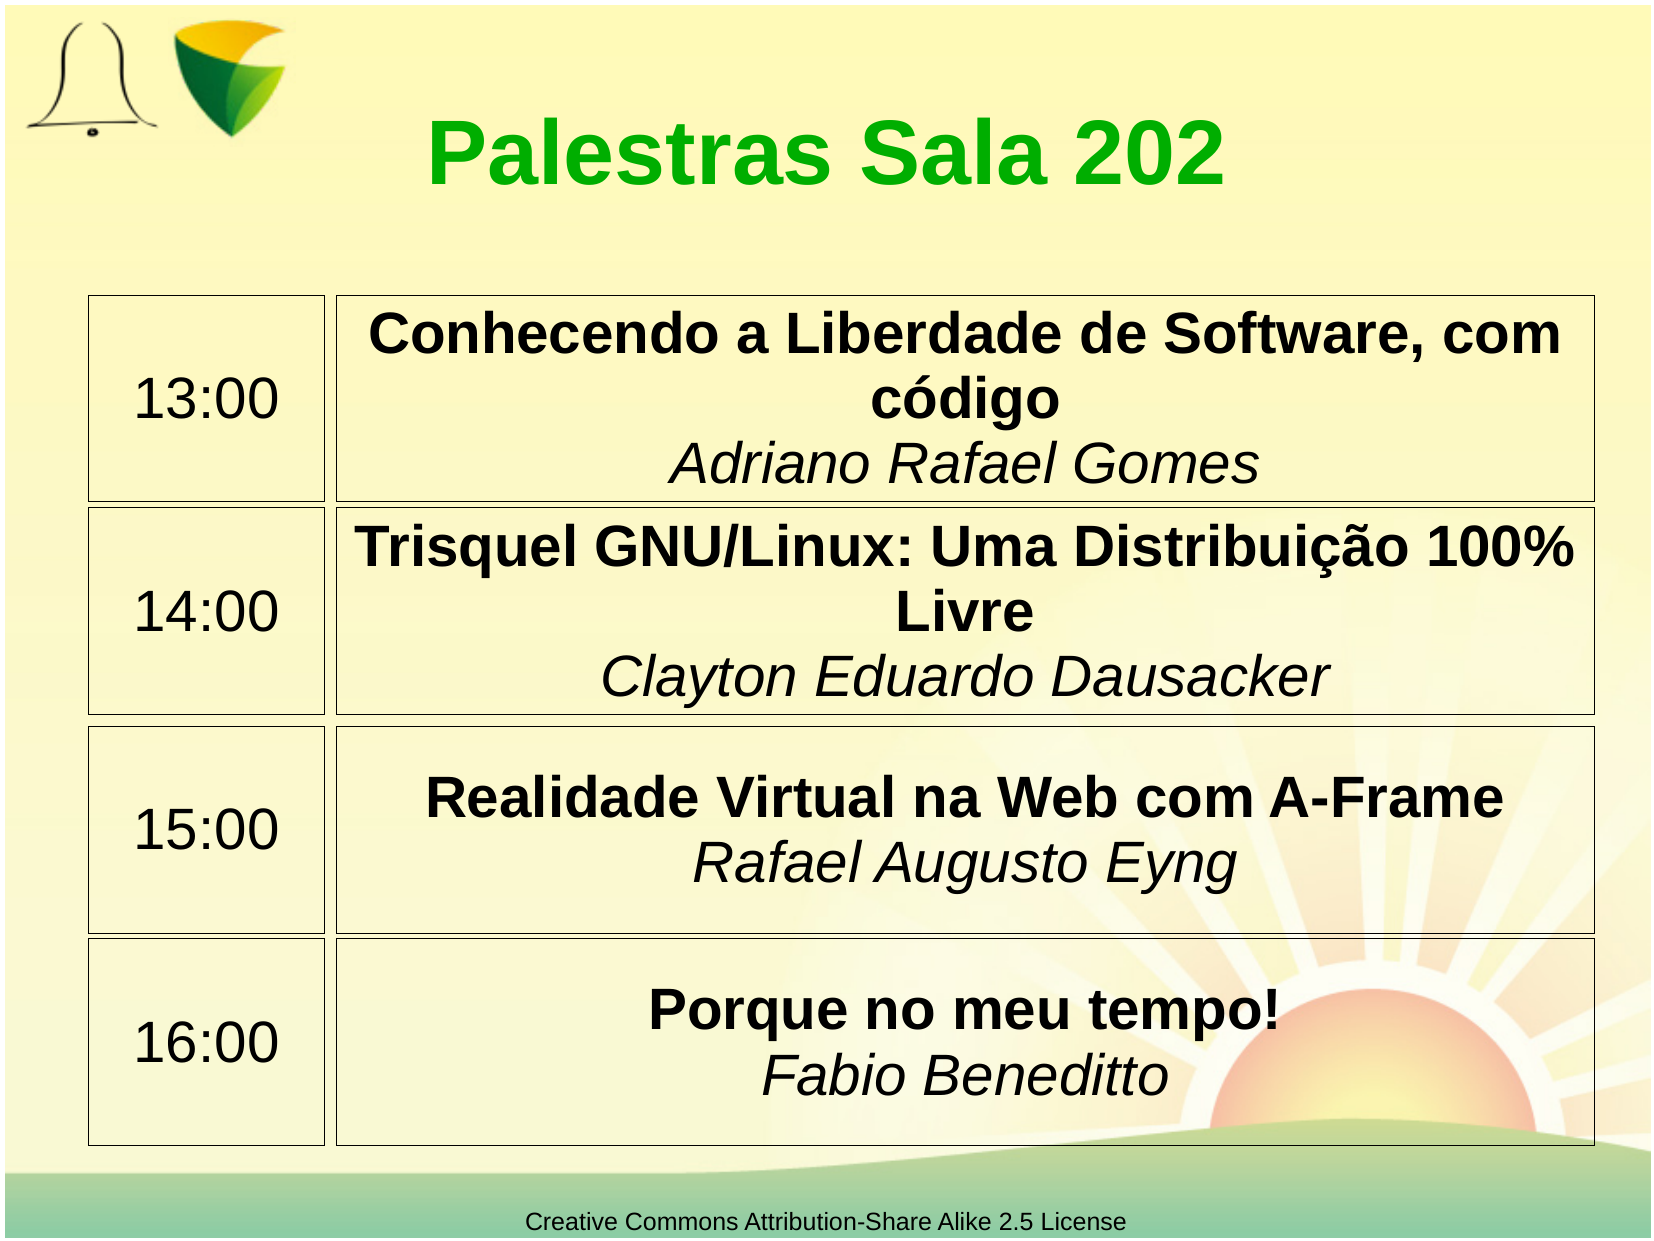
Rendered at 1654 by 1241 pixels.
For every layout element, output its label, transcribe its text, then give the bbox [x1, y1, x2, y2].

text_box 14:00 [88, 507, 325, 715]
text_box Realidade Virtual na Web com A-Frame Rafael Augusto Eyng [336, 726, 1595, 934]
text_box 15:00 [88, 726, 325, 934]
title Palestras Sala 202 [82, 49, 1571, 257]
picture [5, 5, 1651, 1238]
text_box Porque no meu tempo! Fabio Beneditto [336, 938, 1595, 1146]
text_box Conhecendo a Liberdade de Software, com código Adriano Rafael Gomes [336, 295, 1595, 502]
text_box 13:00 [88, 295, 325, 502]
text_box 16:00 [88, 938, 325, 1146]
text_box Trisquel GNU/Linux: Uma Distribuição 100% Livre Clayton Eduardo Dausacker [336, 507, 1595, 715]
